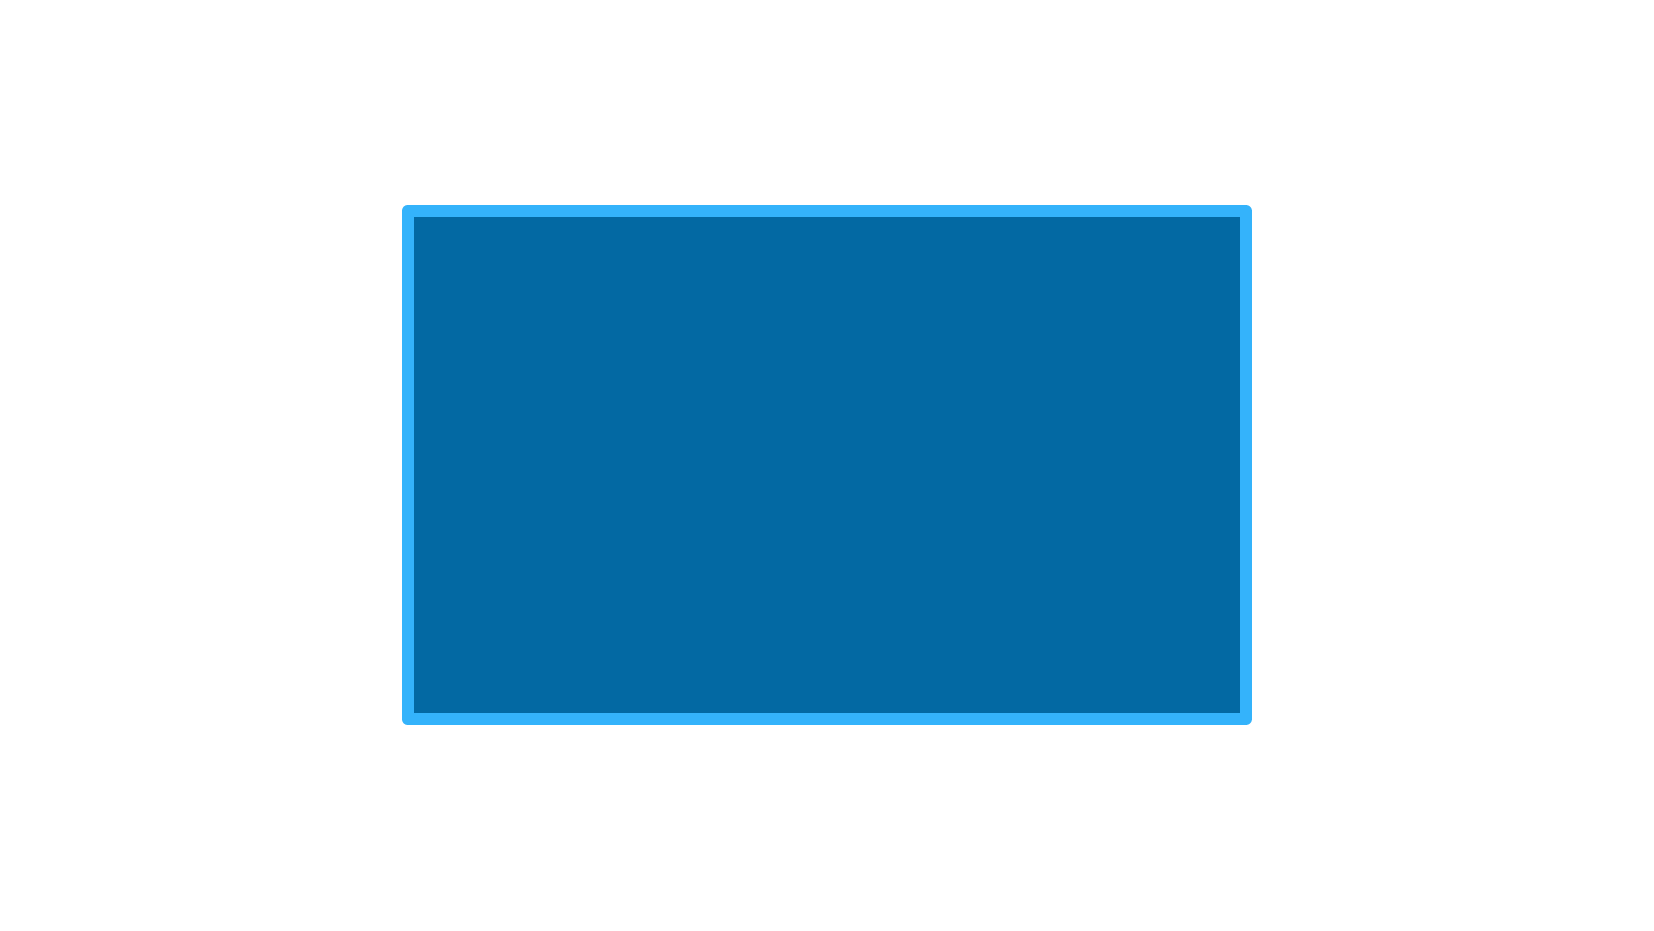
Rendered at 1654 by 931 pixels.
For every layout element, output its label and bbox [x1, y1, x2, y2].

text_box [407, 211, 1246, 719]
